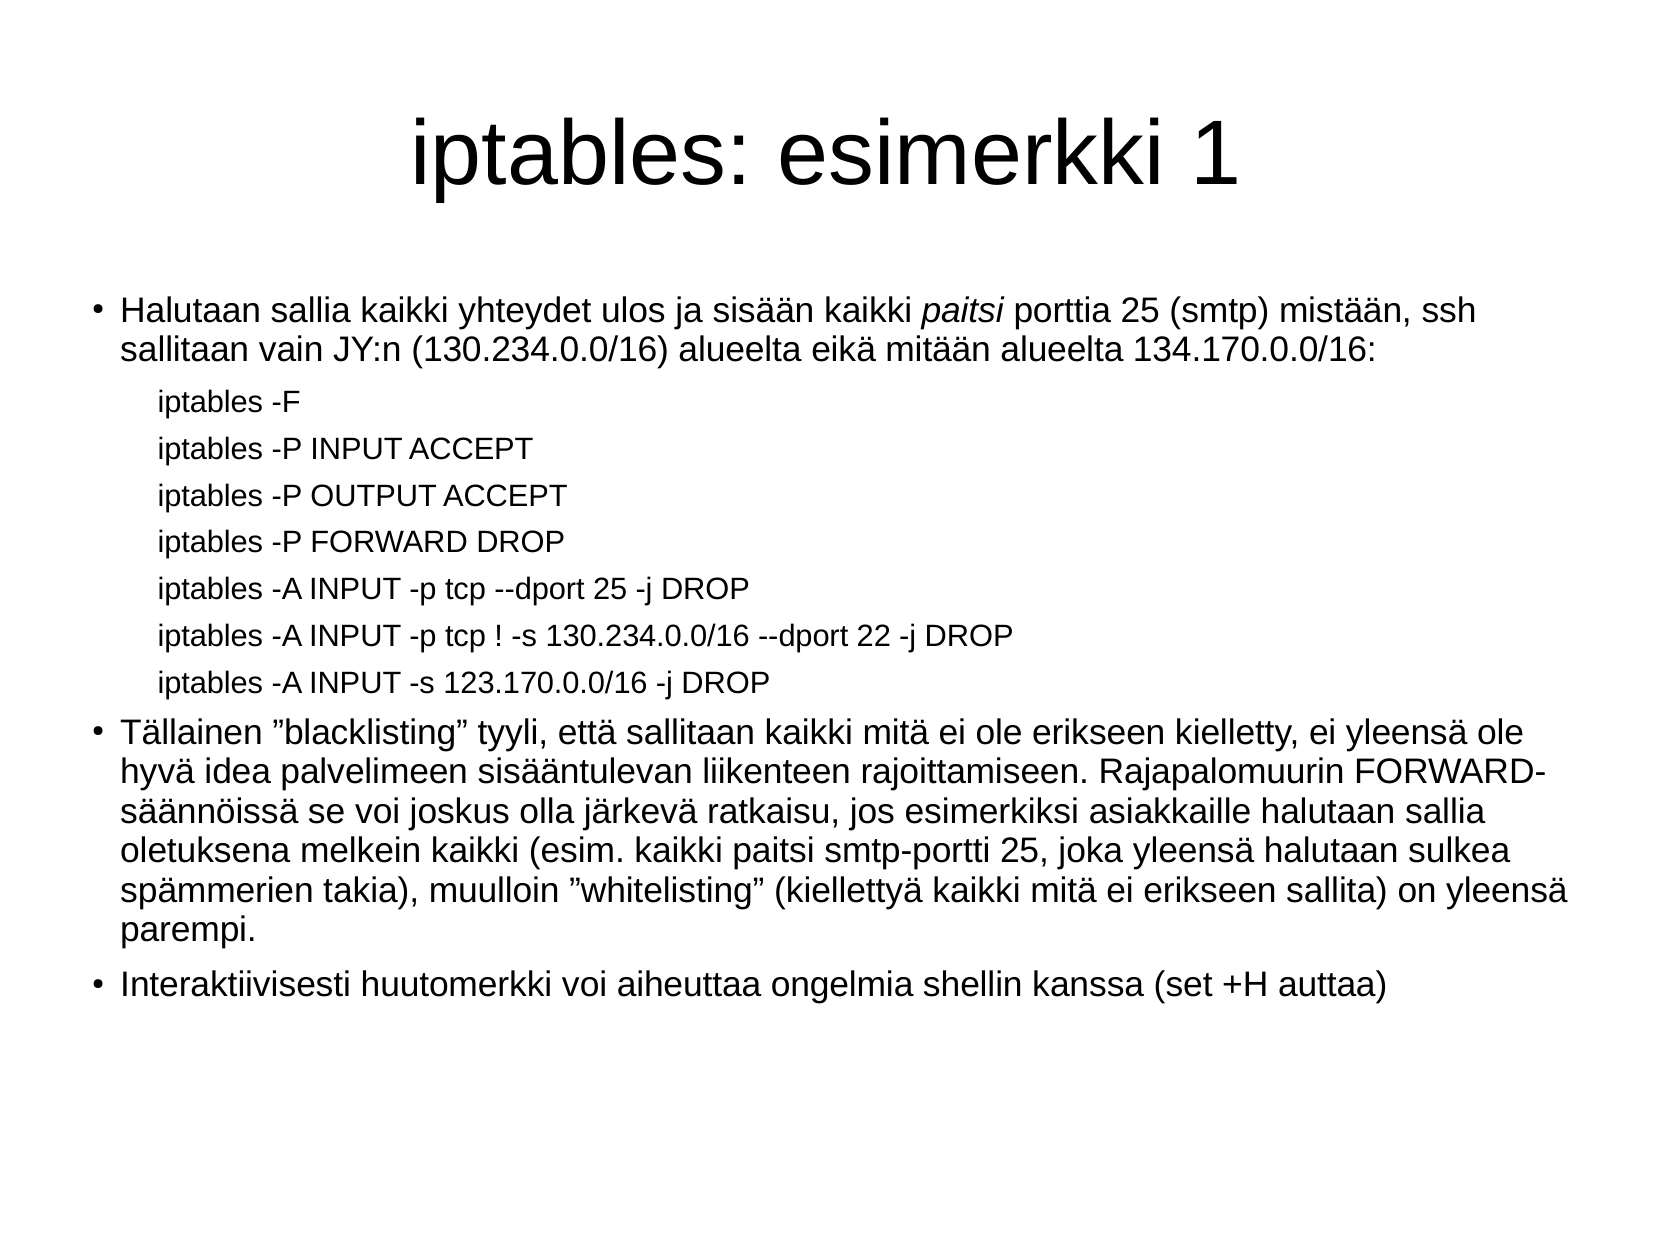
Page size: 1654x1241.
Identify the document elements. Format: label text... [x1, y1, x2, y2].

list Halutaan sallia kaikki yhteydet ulos ja sisään kaikki paitsi porttia 25 (smtp) mistään, ssh sallitaan vain JY:n (130.234.0.0/16) alueelta eikä mitään alueelta 134.170.0.0/16: iptables -F iptables -P INPUT ACCEPT iptables -P OUTPUT ACCEPT iptables -P FORWARD DROP iptables -A INPUT -p tcp --dport 25 -j DROP iptables -A INPUT -p tcp ! -s 130.234.0.0/16 --dport 22 -j DROP iptables -A INPUT -s 123.170.0.0/16 -j DROP Tällainen ”blacklisting” tyyli, että sallitaan kaikki mitä ei ole erikseen kielletty, ei yleensä ole hyvä idea palvelimeen sisääntulevan liikenteen rajoittamiseen. Rajapalomuurin FORWARD-säännöissä se voi joskus olla järkevä ratkaisu, jos esimerkiksi asiakkaille halutaan sallia oletuksena melkein kaikki (esim. kaikki paitsi smtp-portti 25, joka yleensä halutaan sulkea spämmerien takia), muulloin ”whitelisting” (kiellettyä kaikki mitä ei erikseen sallita) on yleensä parempi. Interaktiivisesti huutomerkki voi aiheuttaa ongelmia shellin kanssa (set +H auttaa) [82, 290, 1571, 1010]
title iptables: esimerkki 1 [82, 49, 1571, 257]
